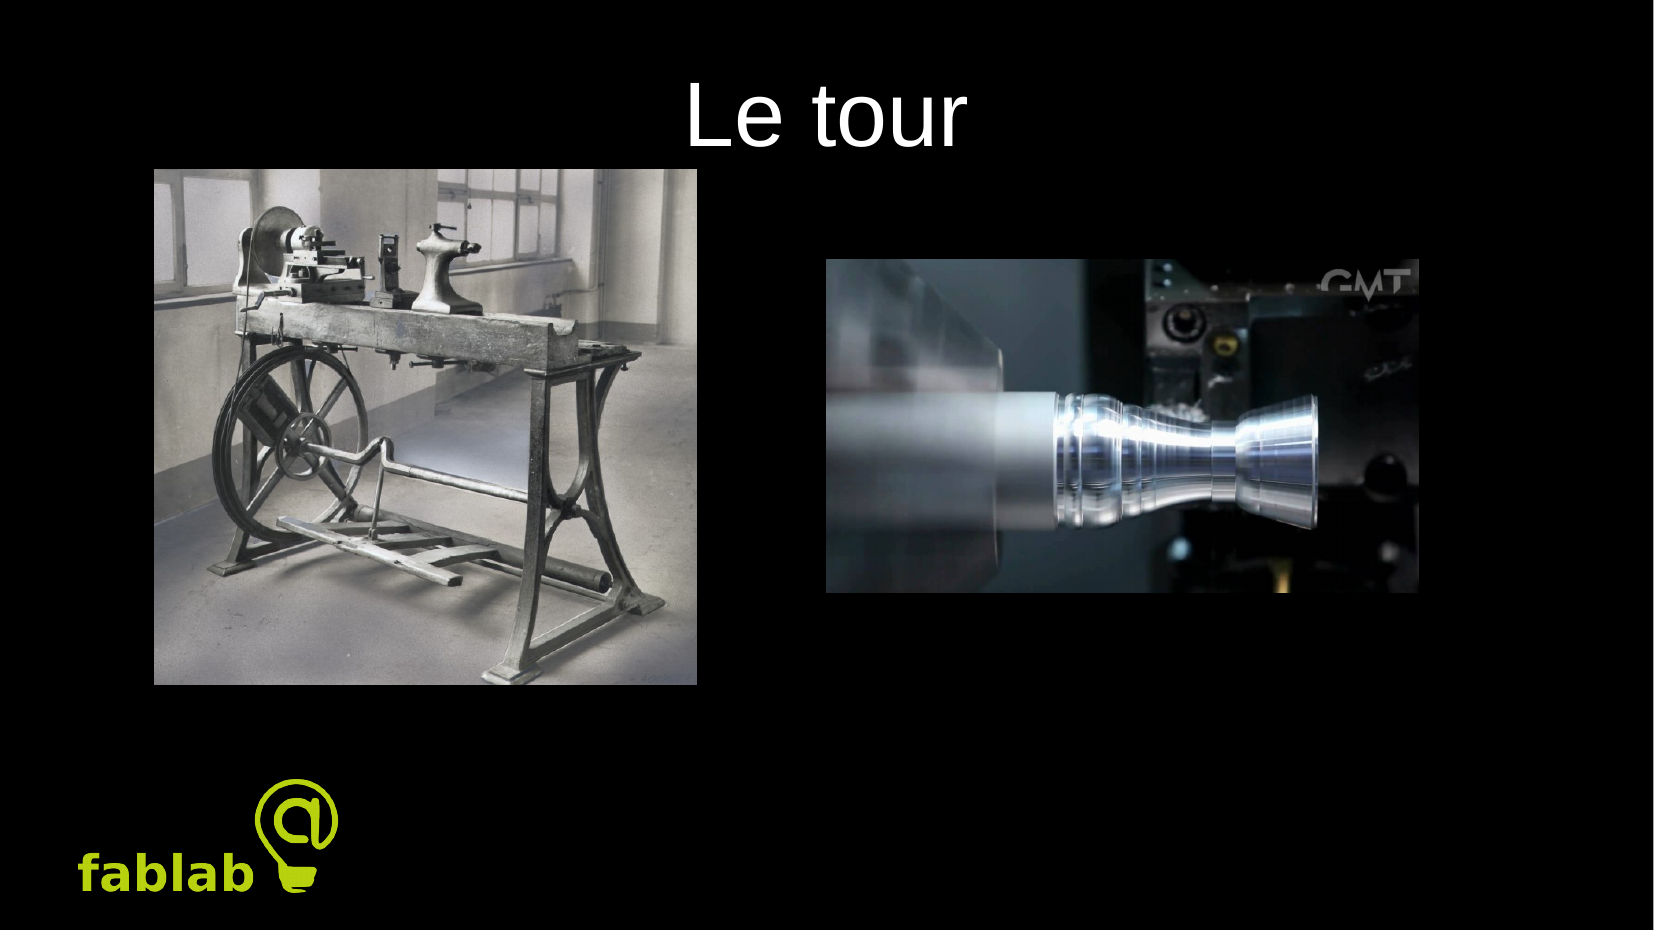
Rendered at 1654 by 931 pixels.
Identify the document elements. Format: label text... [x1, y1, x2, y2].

picture [826, 259, 1419, 593]
title Le tour [82, 37, 1571, 193]
picture [78, 779, 449, 893]
picture [154, 169, 697, 686]
